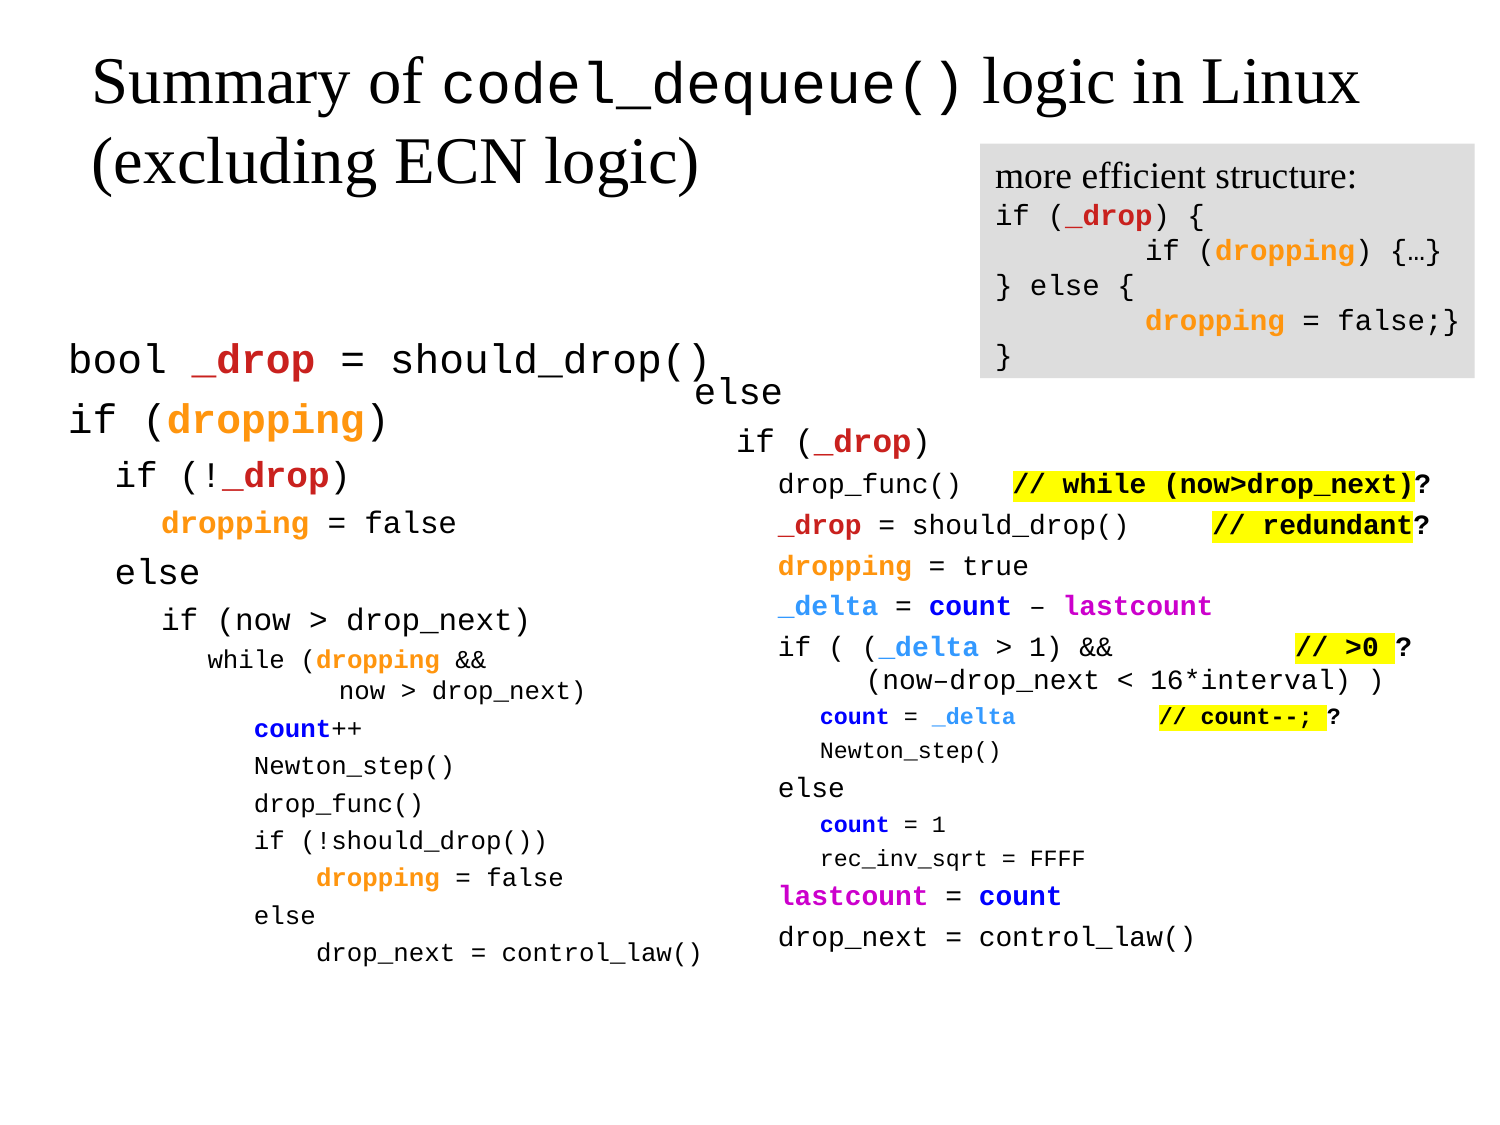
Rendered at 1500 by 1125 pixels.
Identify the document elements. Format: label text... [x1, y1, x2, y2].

text_box else if (_drop) drop_func() // while (now>drop_next)? _drop = should_drop() // redundant? dropping = true _delta = count – lastcount if ( (_delta > 1) && // >0 ? (now–drop_next < 16*interval) ) count = _delta // count--; ? Newton_step() else count = 1 rec_inv_sqrt = FFFF lastcount = count drop_next = control_law() [679, 324, 1453, 1000]
text_box Summary of codel_dequeue() logic in Linux (excluding ECN logic) [77, 0, 1406, 245]
text_box bool _drop = should_drop() if (dropping) if (!_drop) dropping = false else if (now > drop_next) while (dropping && now > drop_next) count++ Newton_step() drop_func() if (!should_drop()) dropping = false else drop_next = control_law() [53, 324, 679, 1000]
text_box more efficient structure: if (_drop) { if (dropping) {…} } else { dropping = false;} } [980, 143, 1475, 379]
